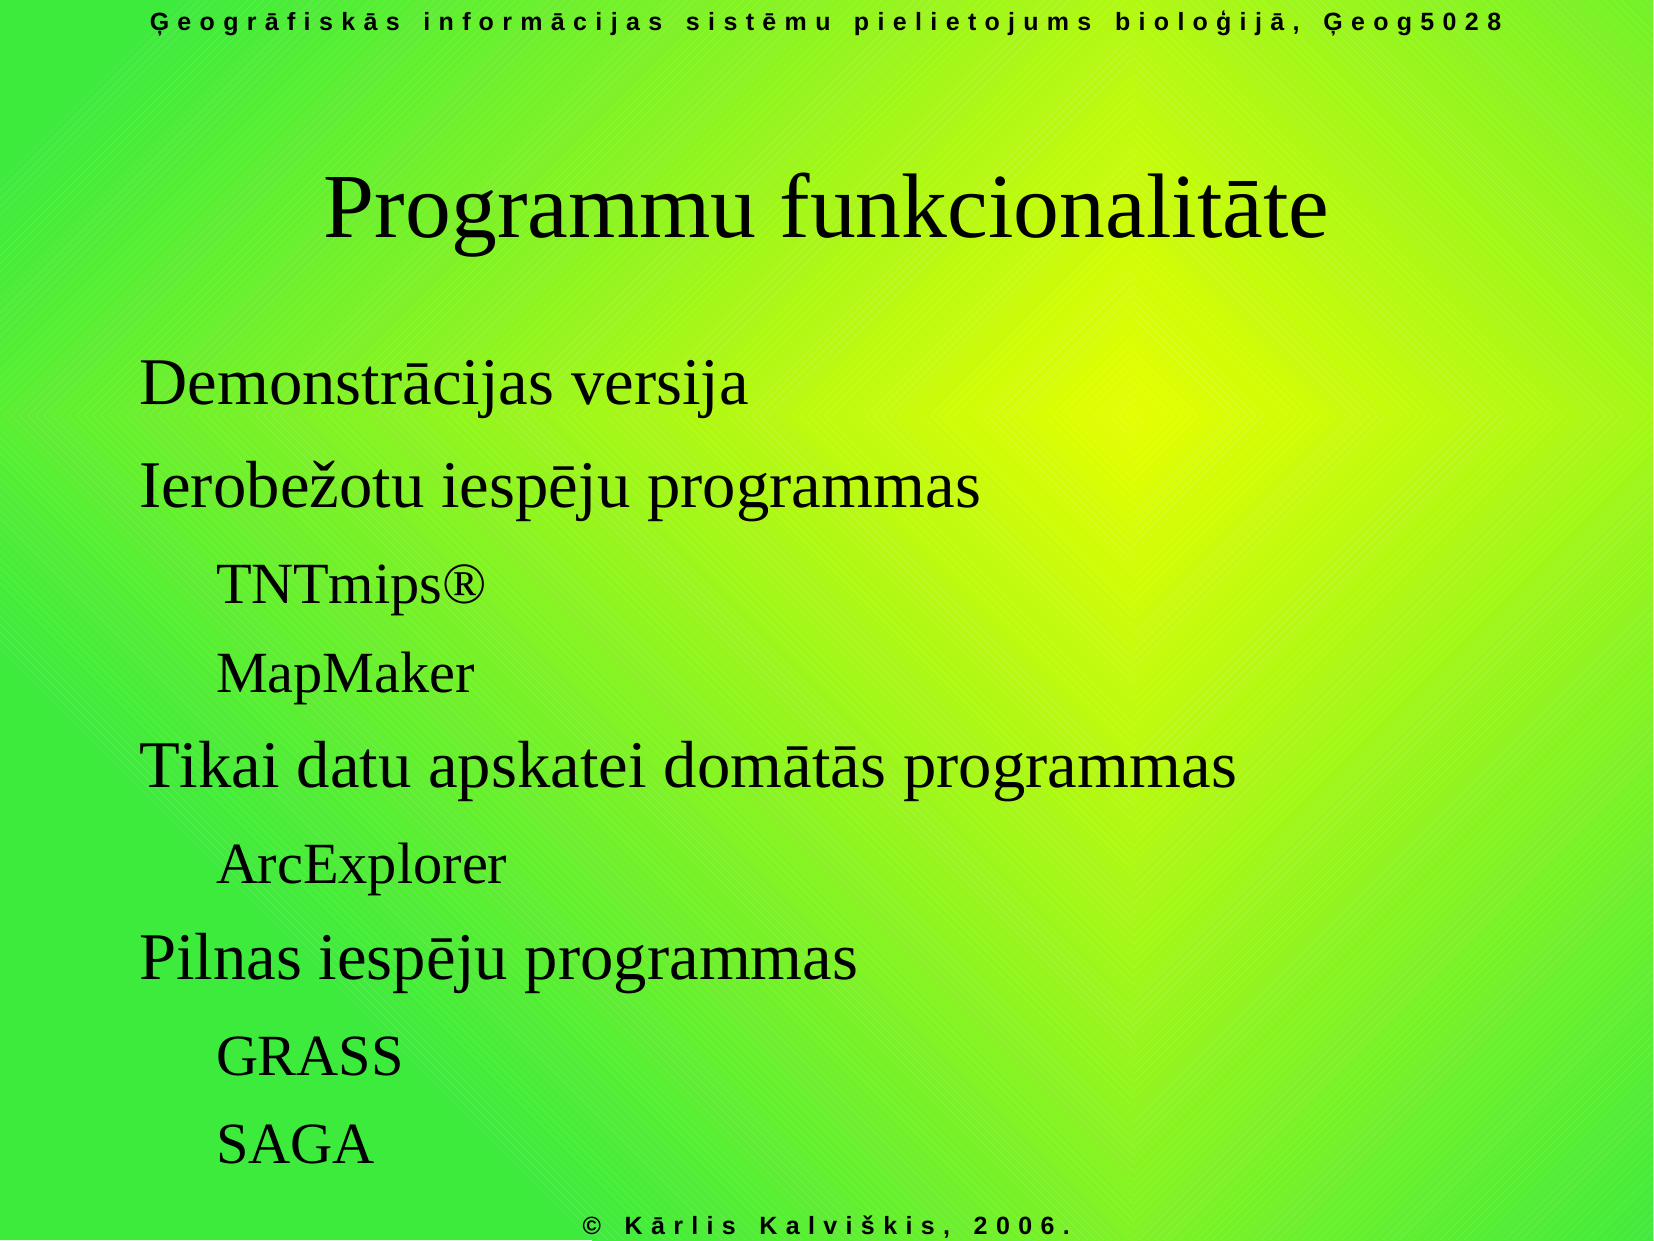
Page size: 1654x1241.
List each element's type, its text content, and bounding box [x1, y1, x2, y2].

title Programmu funkcionalitāte [121, 102, 1534, 311]
list Demonstrācijas versija Ierobežotu iespēju programmas TNTmips® MapMaker Tikai datu apskatei domātās programmas ArcExplorer Pilnas iespēju programmas GRASS SAGA [121, 344, 1534, 1182]
